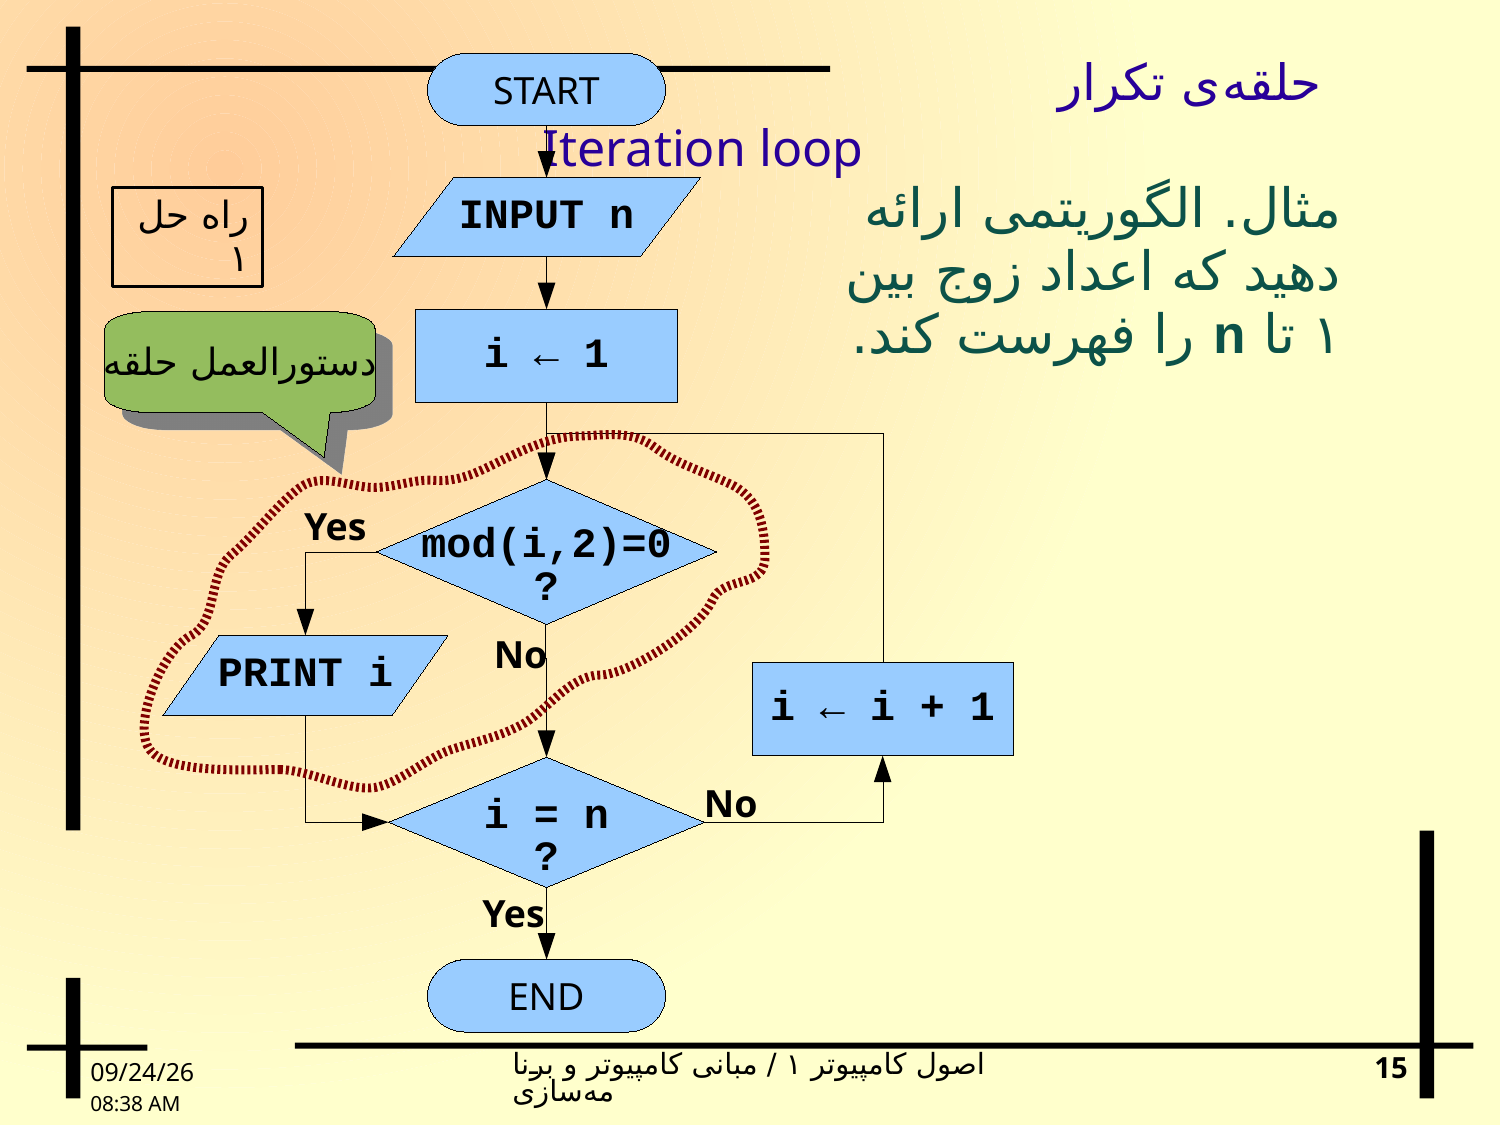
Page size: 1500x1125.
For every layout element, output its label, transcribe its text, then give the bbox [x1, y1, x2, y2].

text_box mod(i,2)=0 ? [377, 479, 717, 621]
text_box PRINT i [162, 635, 448, 716]
text_box دستورالعمل حلقه [104, 311, 376, 458]
text_box Yes [467, 879, 555, 939]
text_box END [427, 959, 666, 1033]
text_box No [479, 621, 555, 680]
list مثال. الگوریتمی ارائه دهید که اعداد زوج بین ۱ تا n را فهرست کند. [825, 177, 1395, 432]
title حلقه‌ی تکرار Iteration loop [62, 57, 546, 178]
text_box No [689, 769, 766, 829]
text_box START [427, 53, 666, 126]
text_box i = n ? [389, 757, 689, 884]
text_box راه حل ۱ [112, 187, 263, 261]
text_box i ← 1 [415, 309, 678, 403]
title حلقه‌ی تکرار Iteration loop [547, 57, 1344, 178]
text_box i ← i + 1 [752, 662, 1014, 756]
text_box Yes [289, 493, 377, 552]
text_box INPUT n [392, 177, 701, 257]
